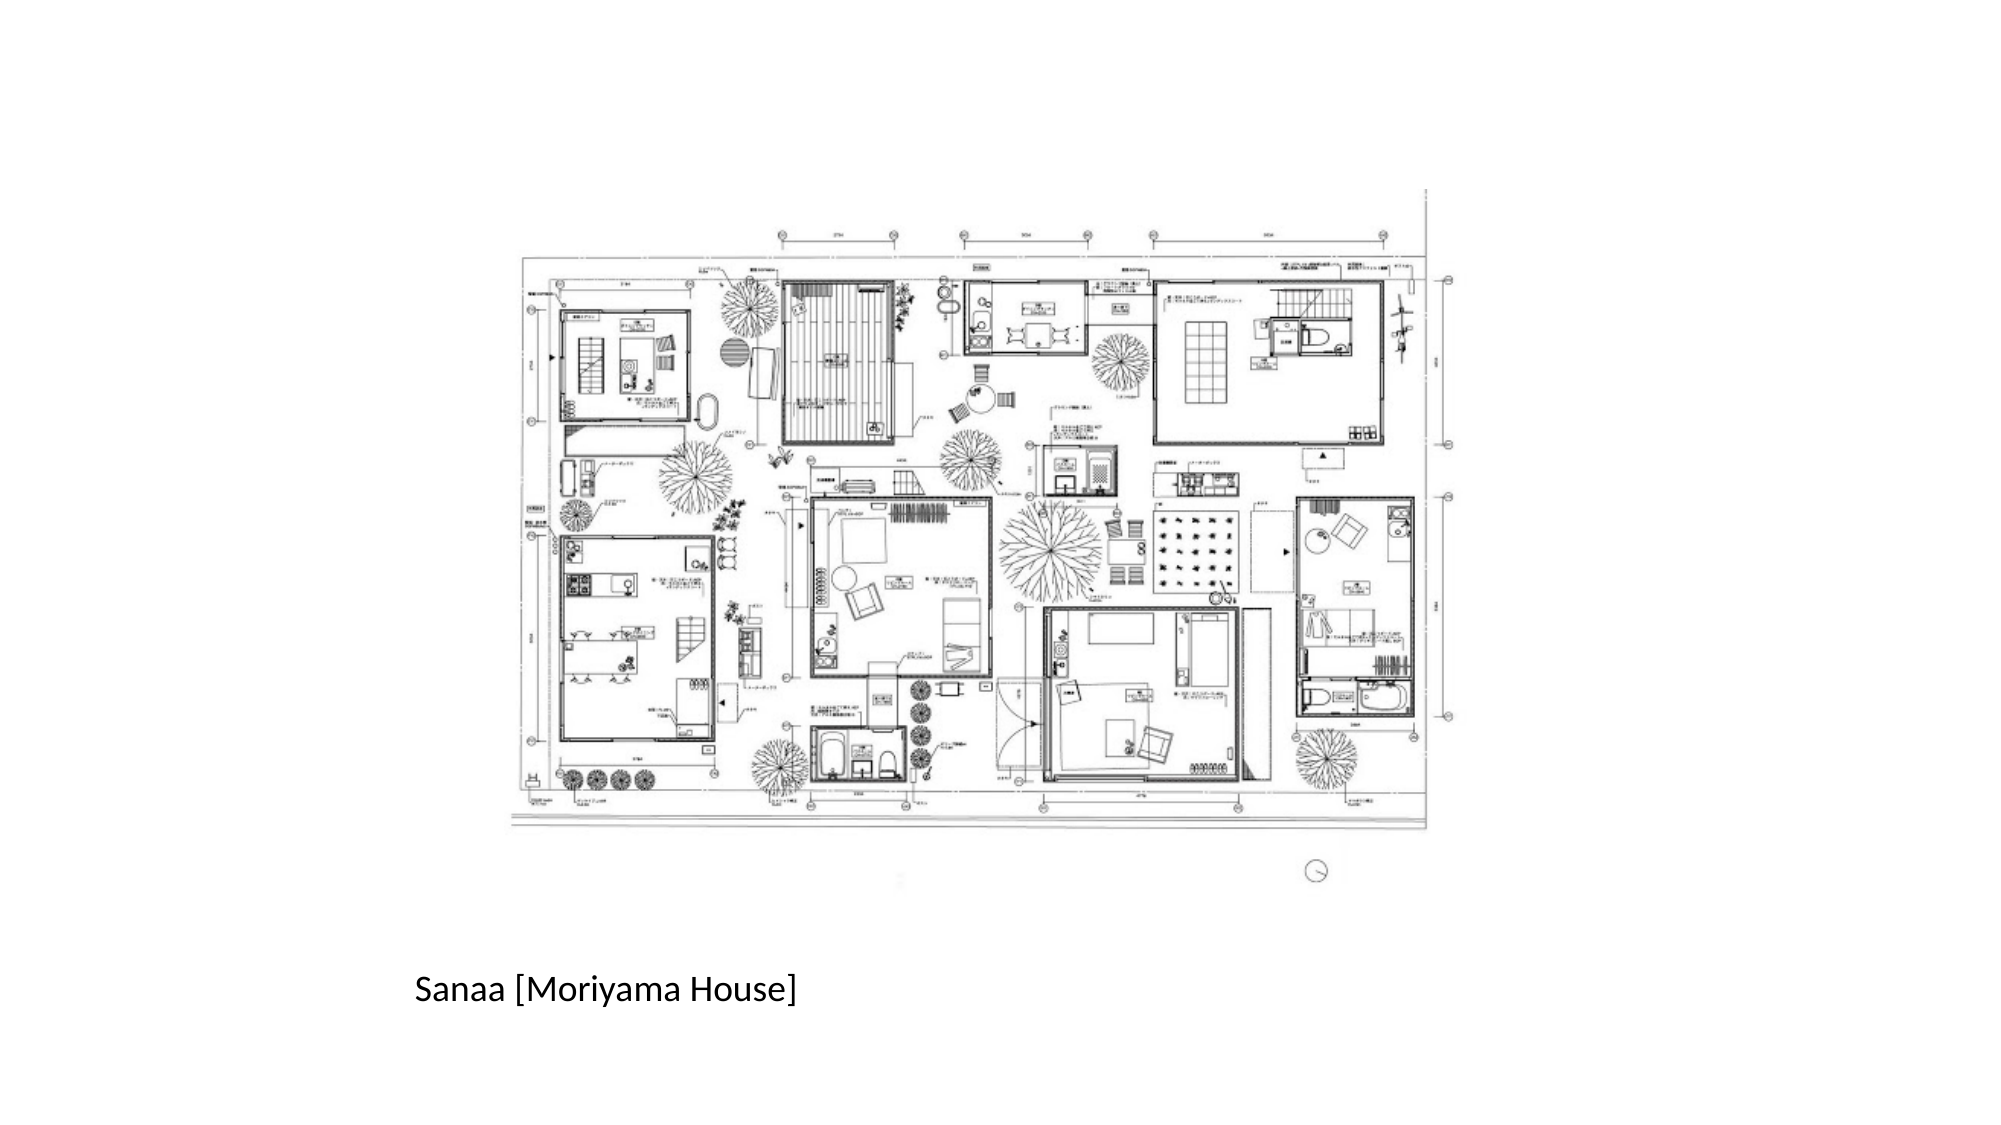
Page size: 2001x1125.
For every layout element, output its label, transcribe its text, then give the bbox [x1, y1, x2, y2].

text_box Sanaa [Moriyama House] [399, 956, 826, 1017]
picture [504, 190, 1479, 916]
